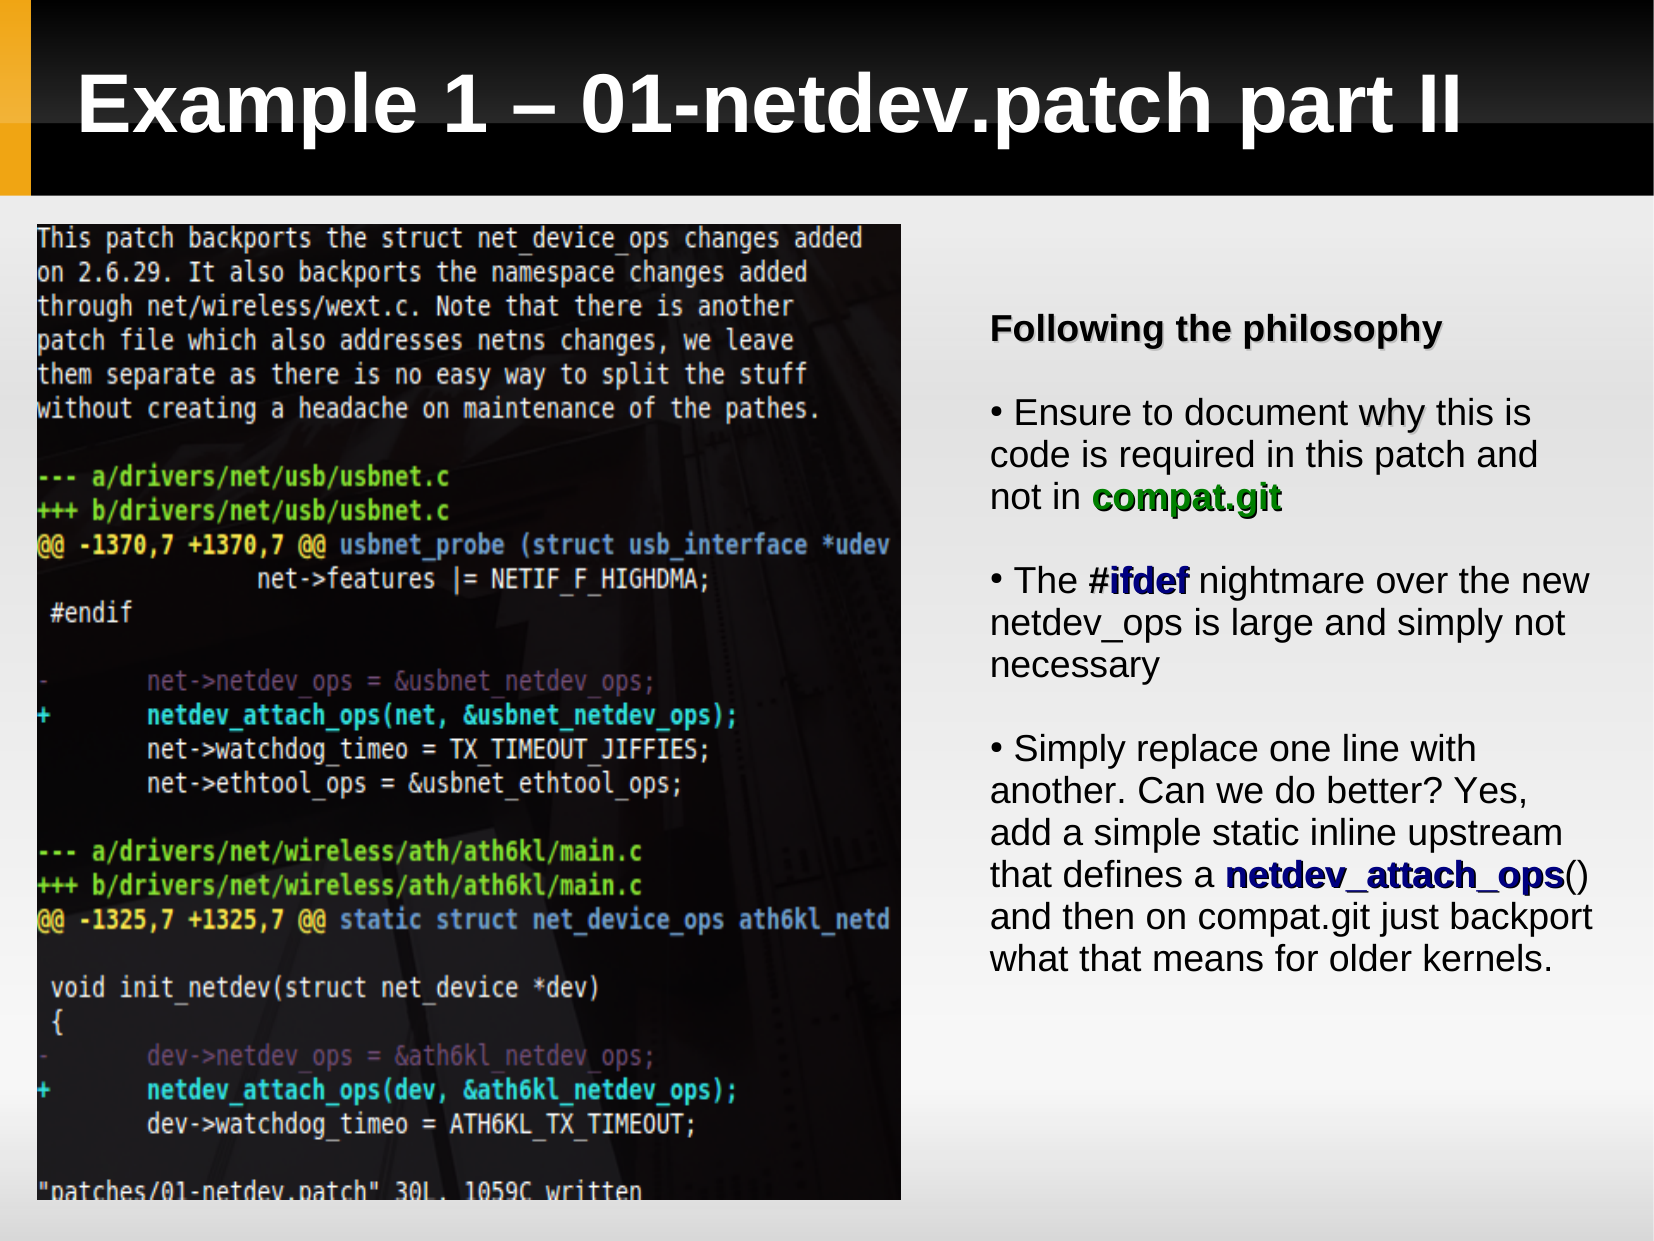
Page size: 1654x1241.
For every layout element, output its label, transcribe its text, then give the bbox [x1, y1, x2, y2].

title Example 1 – 01-netdev.patch part II [76, 0, 1565, 208]
picture [0, 0, 1654, 1241]
text_box Following the philosophy Ensure to document why this is code is required in this patch and not in compat.git The #ifdef nightmare over the new netdev_ops is large and simply not necessary Simply replace one line with another. Can we do better? Yes, add a simple static inline upstream that defines a netdev_attach_ops() and then on compat.git just backport what that means for older kernels. [975, 300, 1613, 1126]
